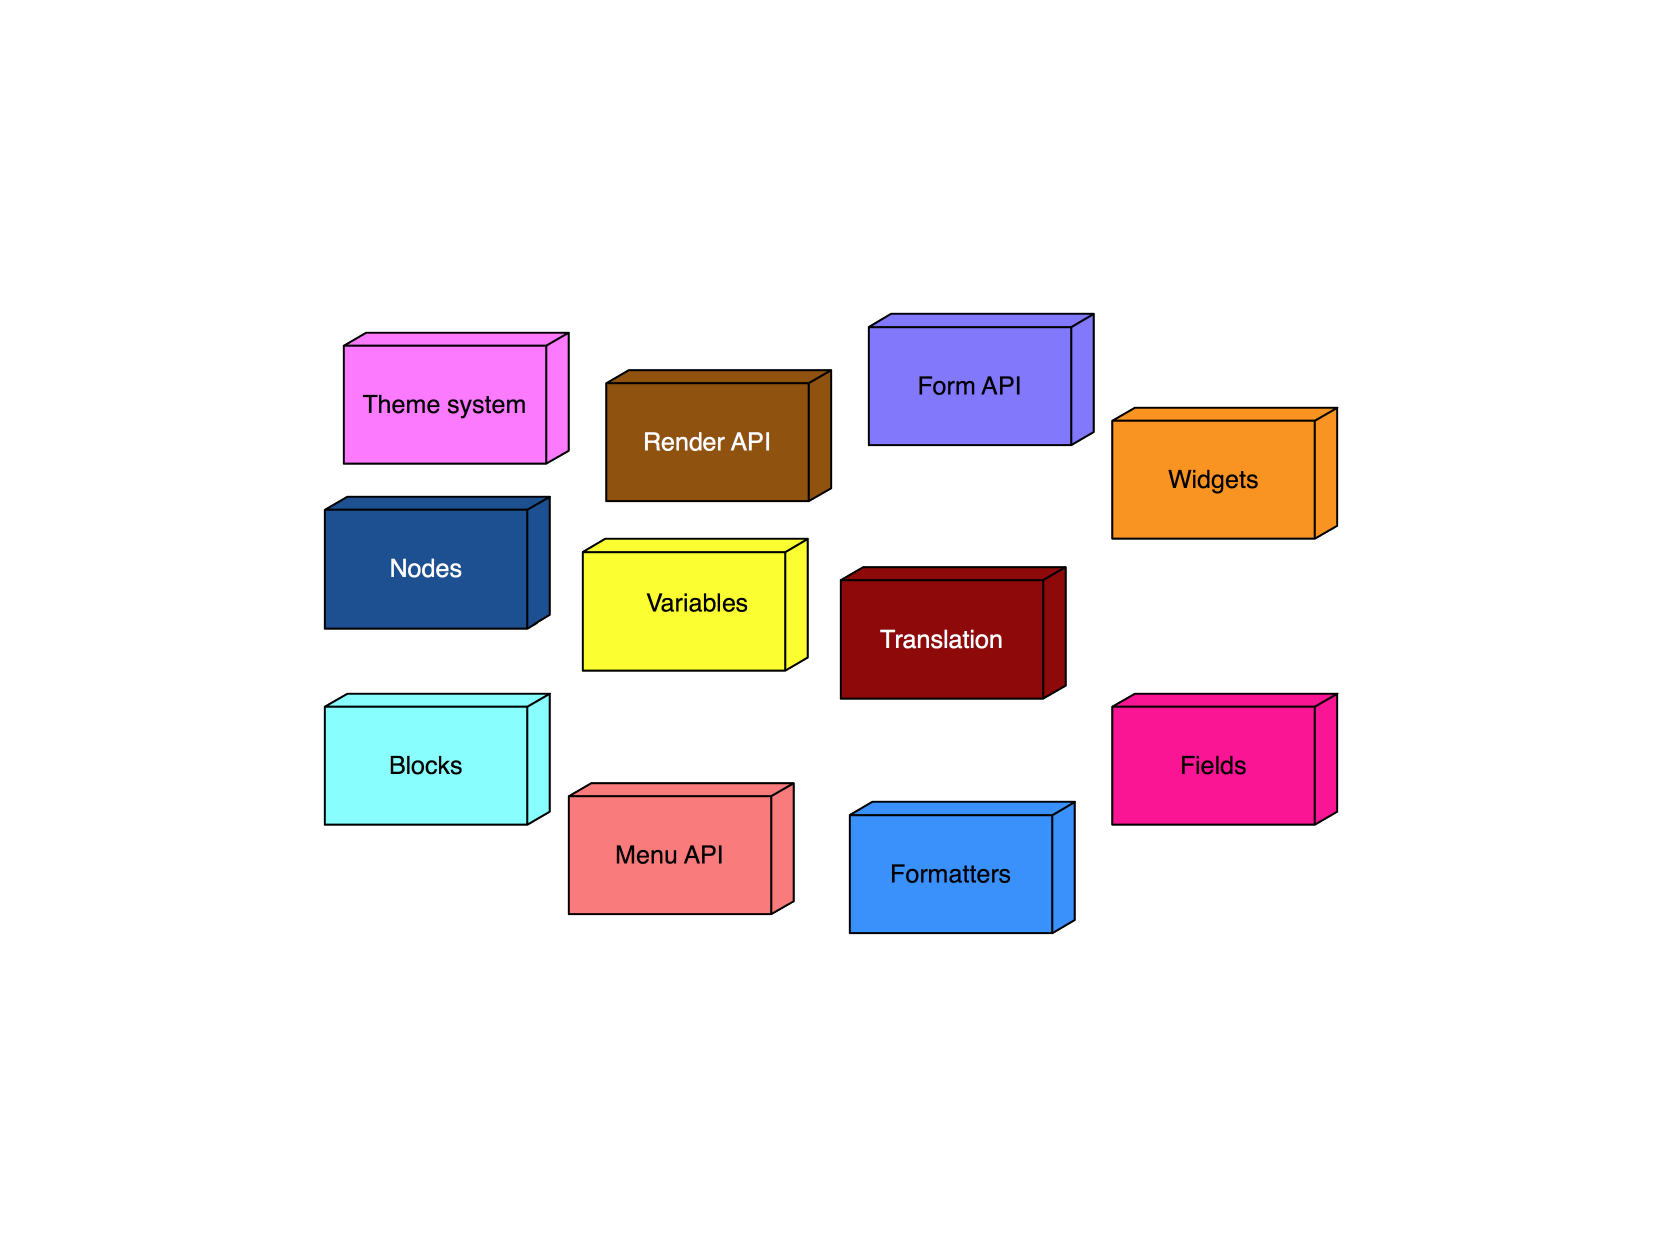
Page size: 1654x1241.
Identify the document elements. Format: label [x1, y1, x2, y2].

picture [320, 309, 1341, 937]
